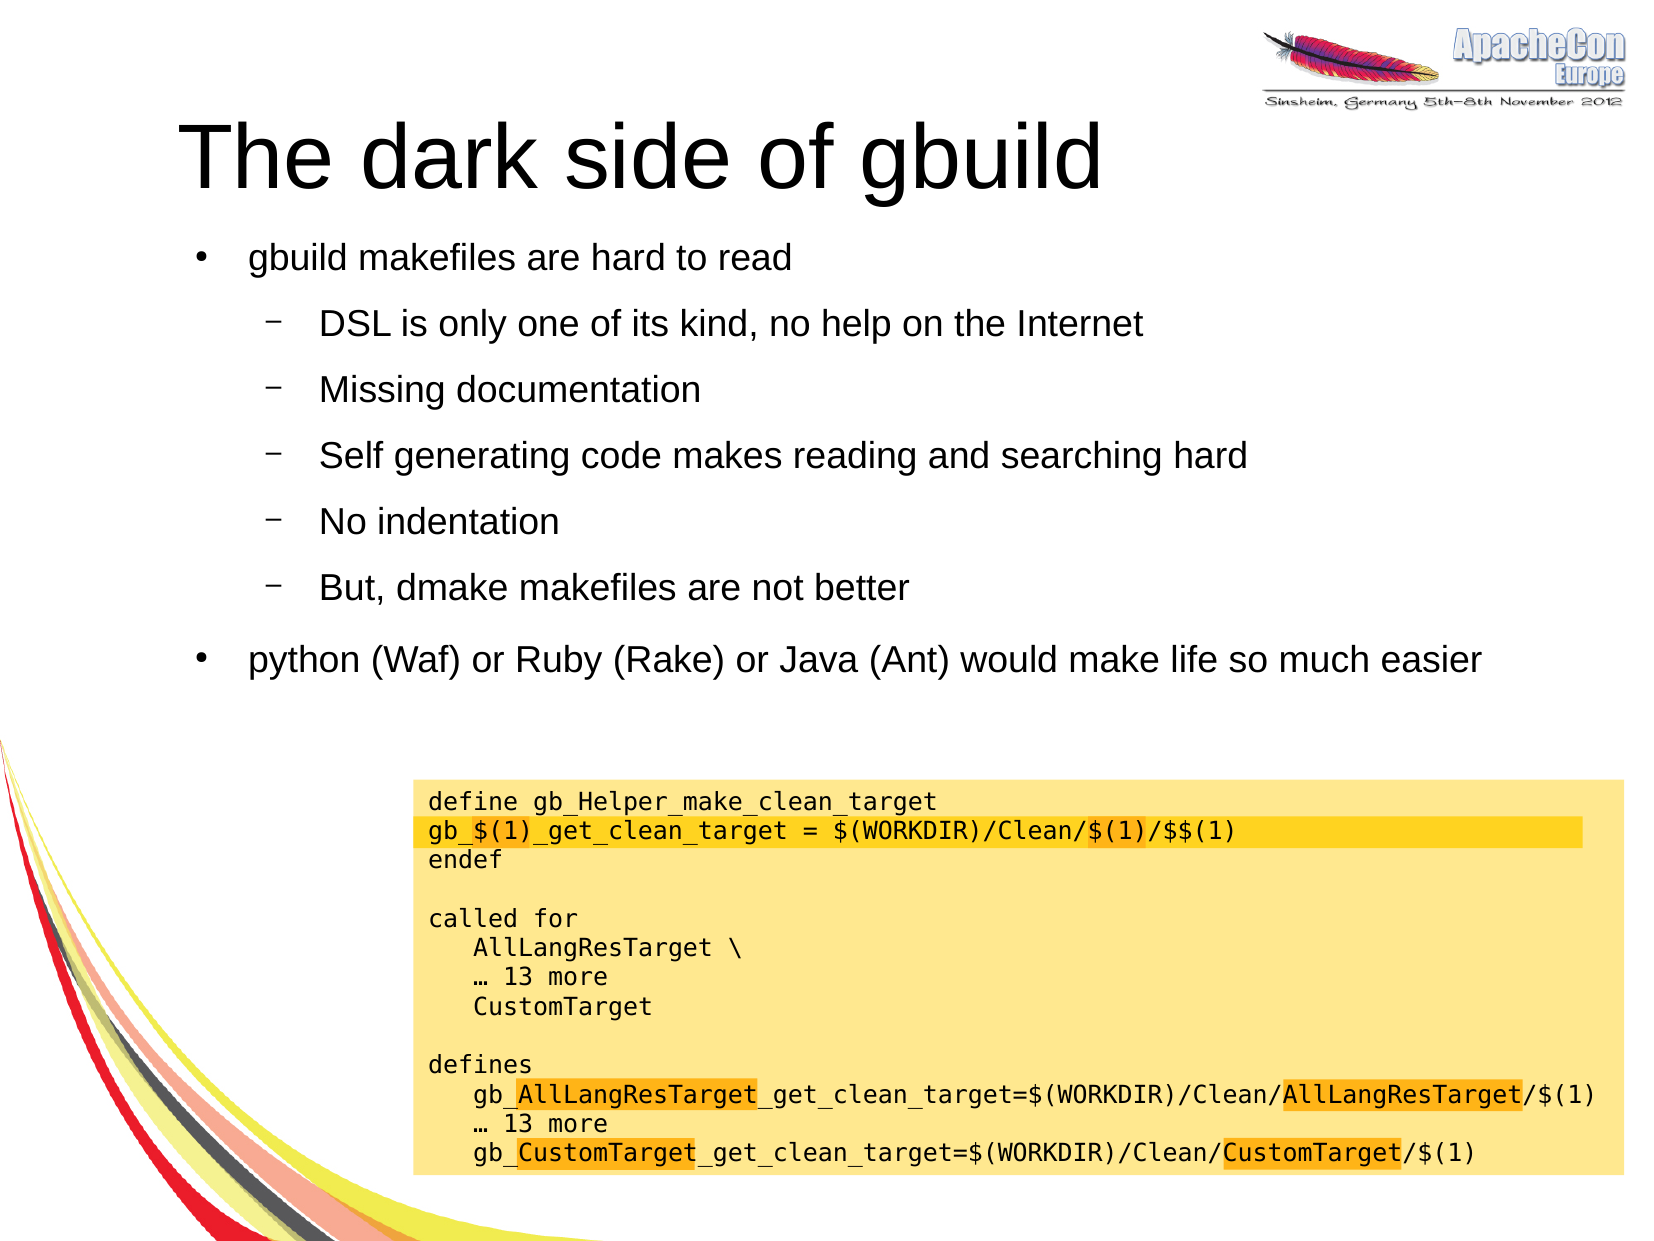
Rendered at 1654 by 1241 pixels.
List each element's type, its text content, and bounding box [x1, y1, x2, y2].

title The dark side of gbuild [177, 100, 1536, 213]
picture [0, 0, 1654, 1241]
list gbuild makefiles are hard to read DSL is only one of its kind, no help on the Internet Missing documentation Self generating code makes reading and searching hard No indentation But, dmake makefiles are not better python (Waf) or Ruby (Rake) or Java (Ant) would make life so much easier [177, 236, 1536, 957]
text_box define gb_Helper_make_clean_target gb_$(1)_get_clean_target = $(WORKDIR)/Clean/$(1)/$$(1) endef called for AllLangResTarget \ … 13 more CustomTarget defines gb_AllLangResTarget_get_clean_target=$(WORKDIR)/Clean/AllLangResTarget/$(1) … 13 more gb_CustomTarget_get_clean_target=$(WORKDIR)/Clean/CustomTarget/$(1) [413, 779, 1625, 1176]
